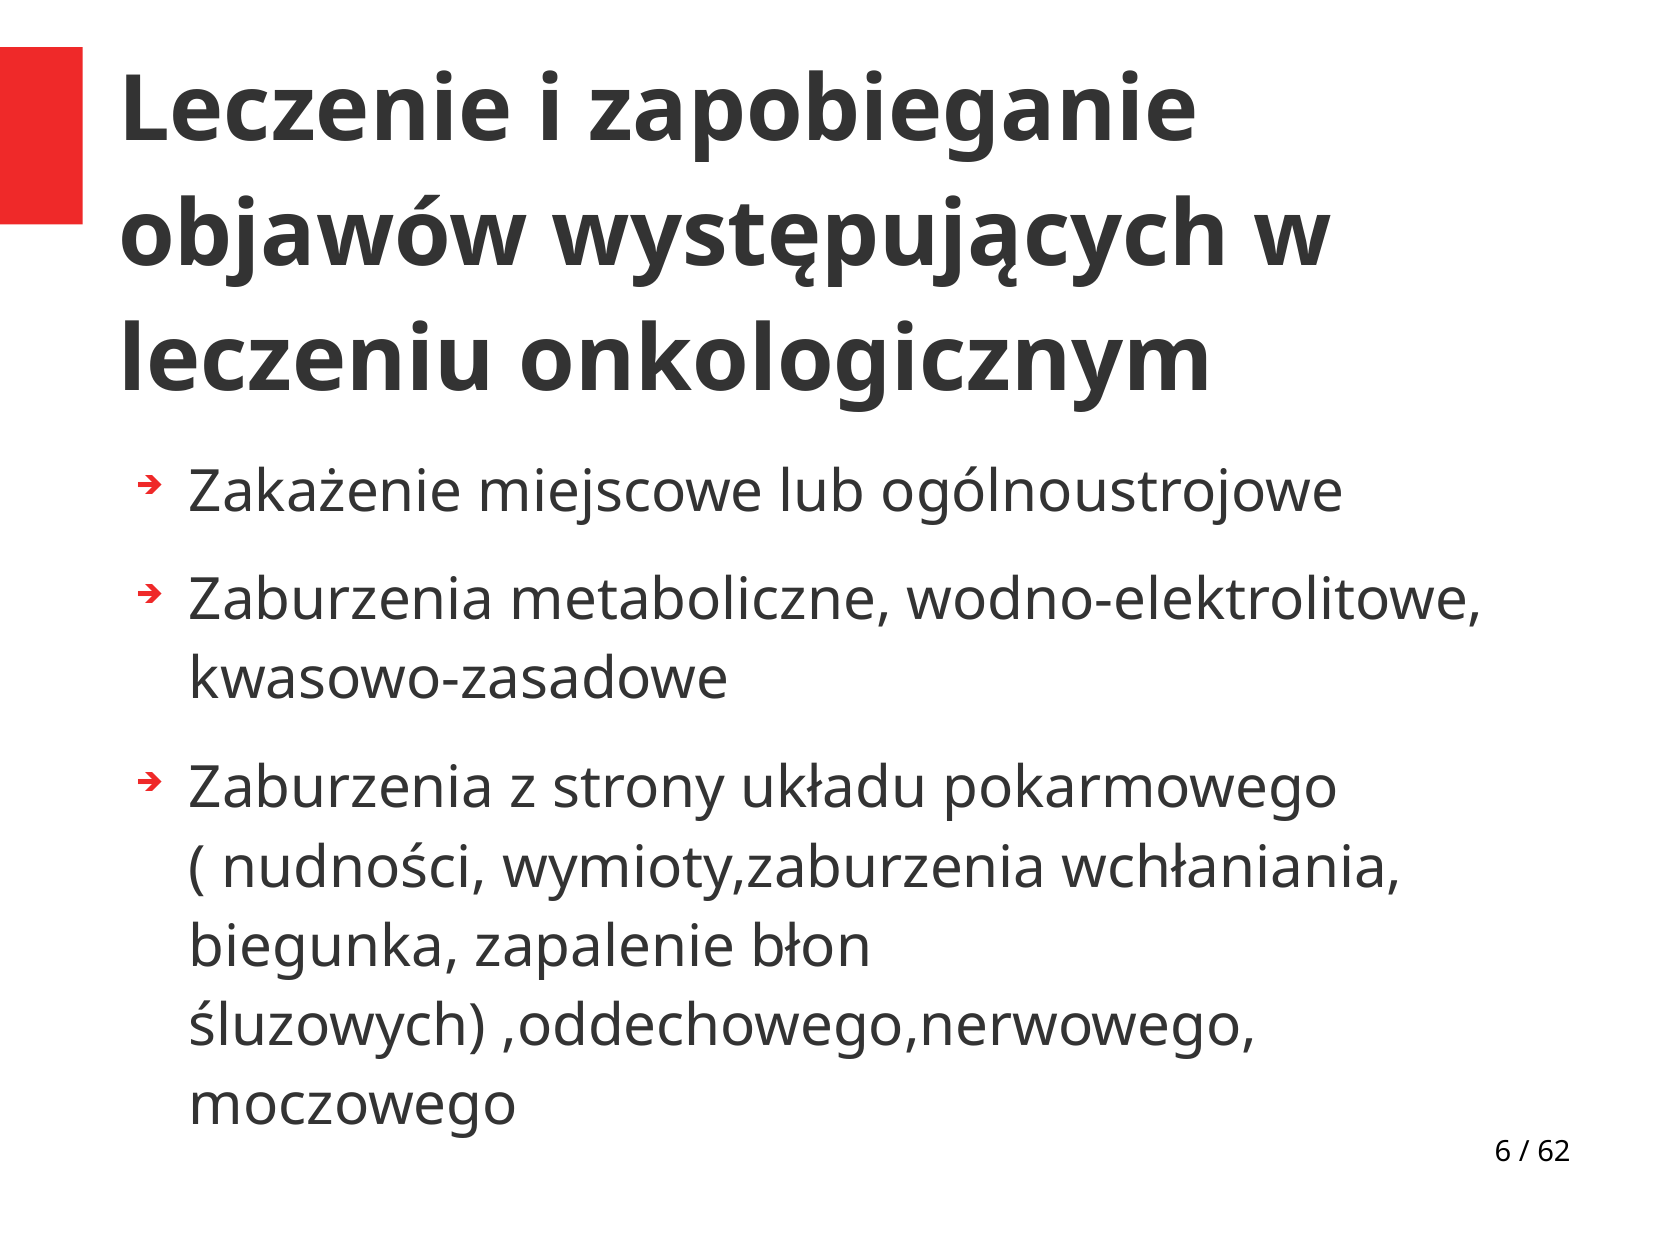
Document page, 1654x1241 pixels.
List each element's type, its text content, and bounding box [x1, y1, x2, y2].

list Zakażenie miejscowe lub ogólnoustrojowe Zaburzenia metaboliczne, wodno-elektrolitowe, kwasowo-zasadowe Zaburzenia z strony układu pokarmowego ( nudności, wymioty,zaburzenia wchłaniania, biegunka, zapalenie błon śluzowych) ,oddechowego,nerwowego, moczowego [118, 448, 1536, 1074]
title Leczenie i zapobieganie objawów występujących w leczeniu onkologicznym [118, 35, 1571, 425]
